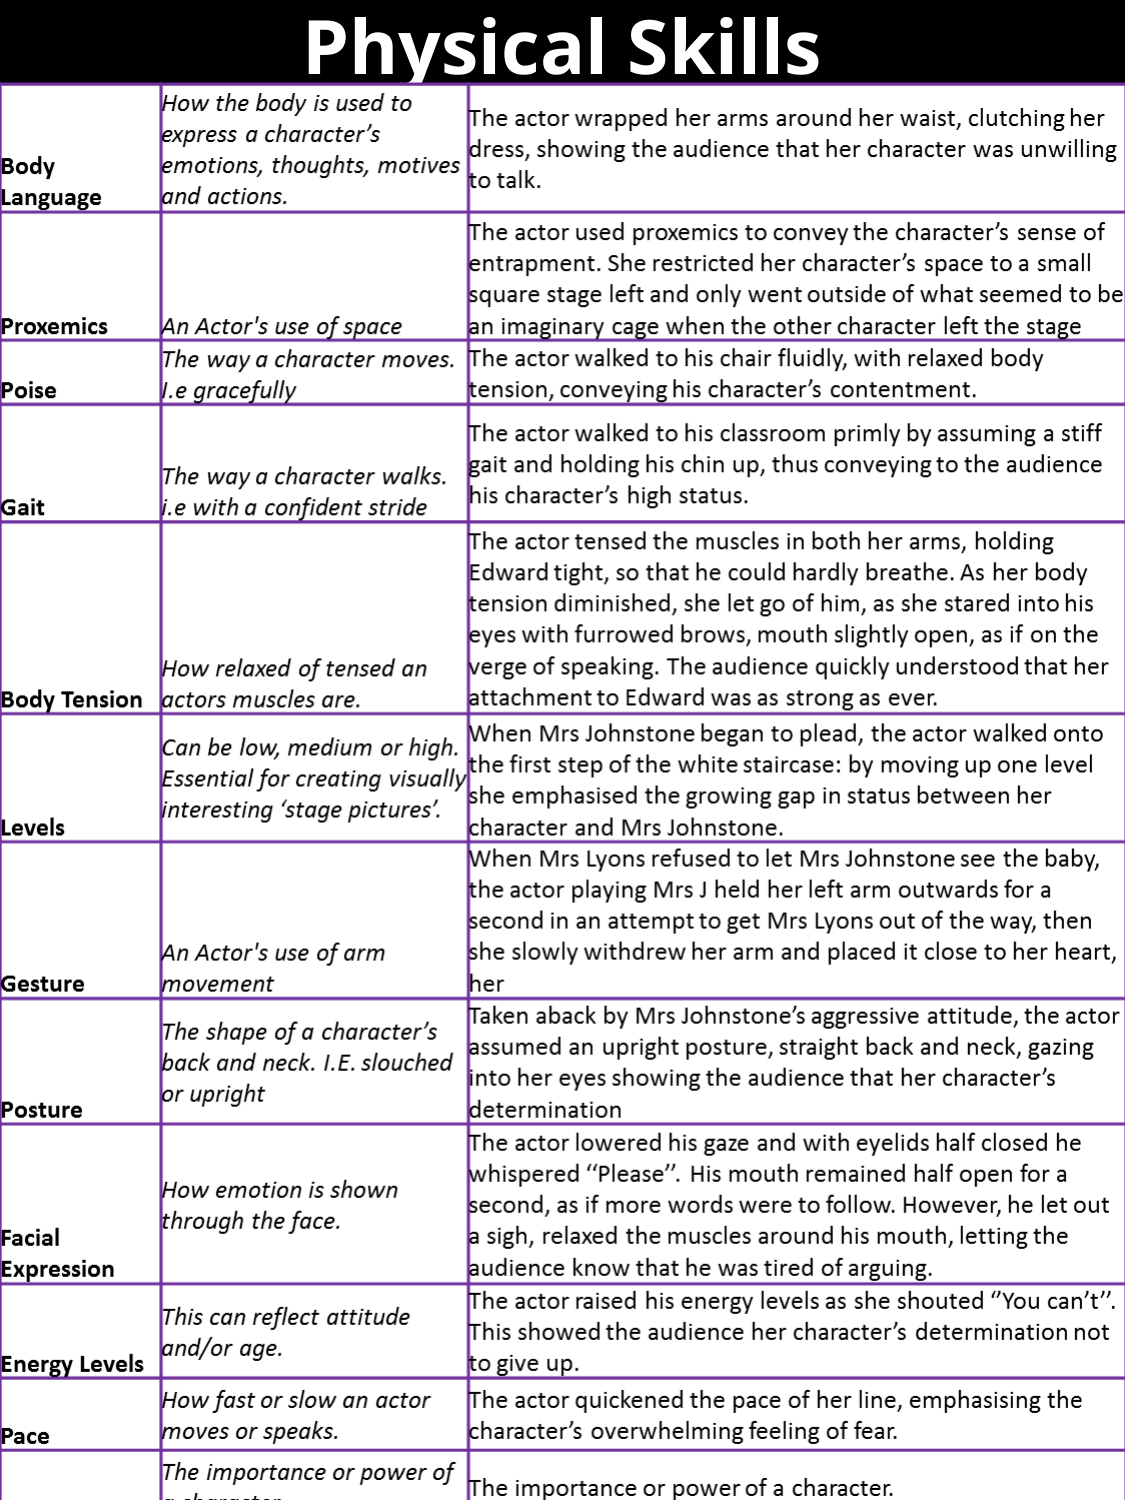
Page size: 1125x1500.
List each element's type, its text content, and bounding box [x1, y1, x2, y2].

title Physical Skills [0, 0, 1125, 79]
picture [0, 79, 1125, 1500]
